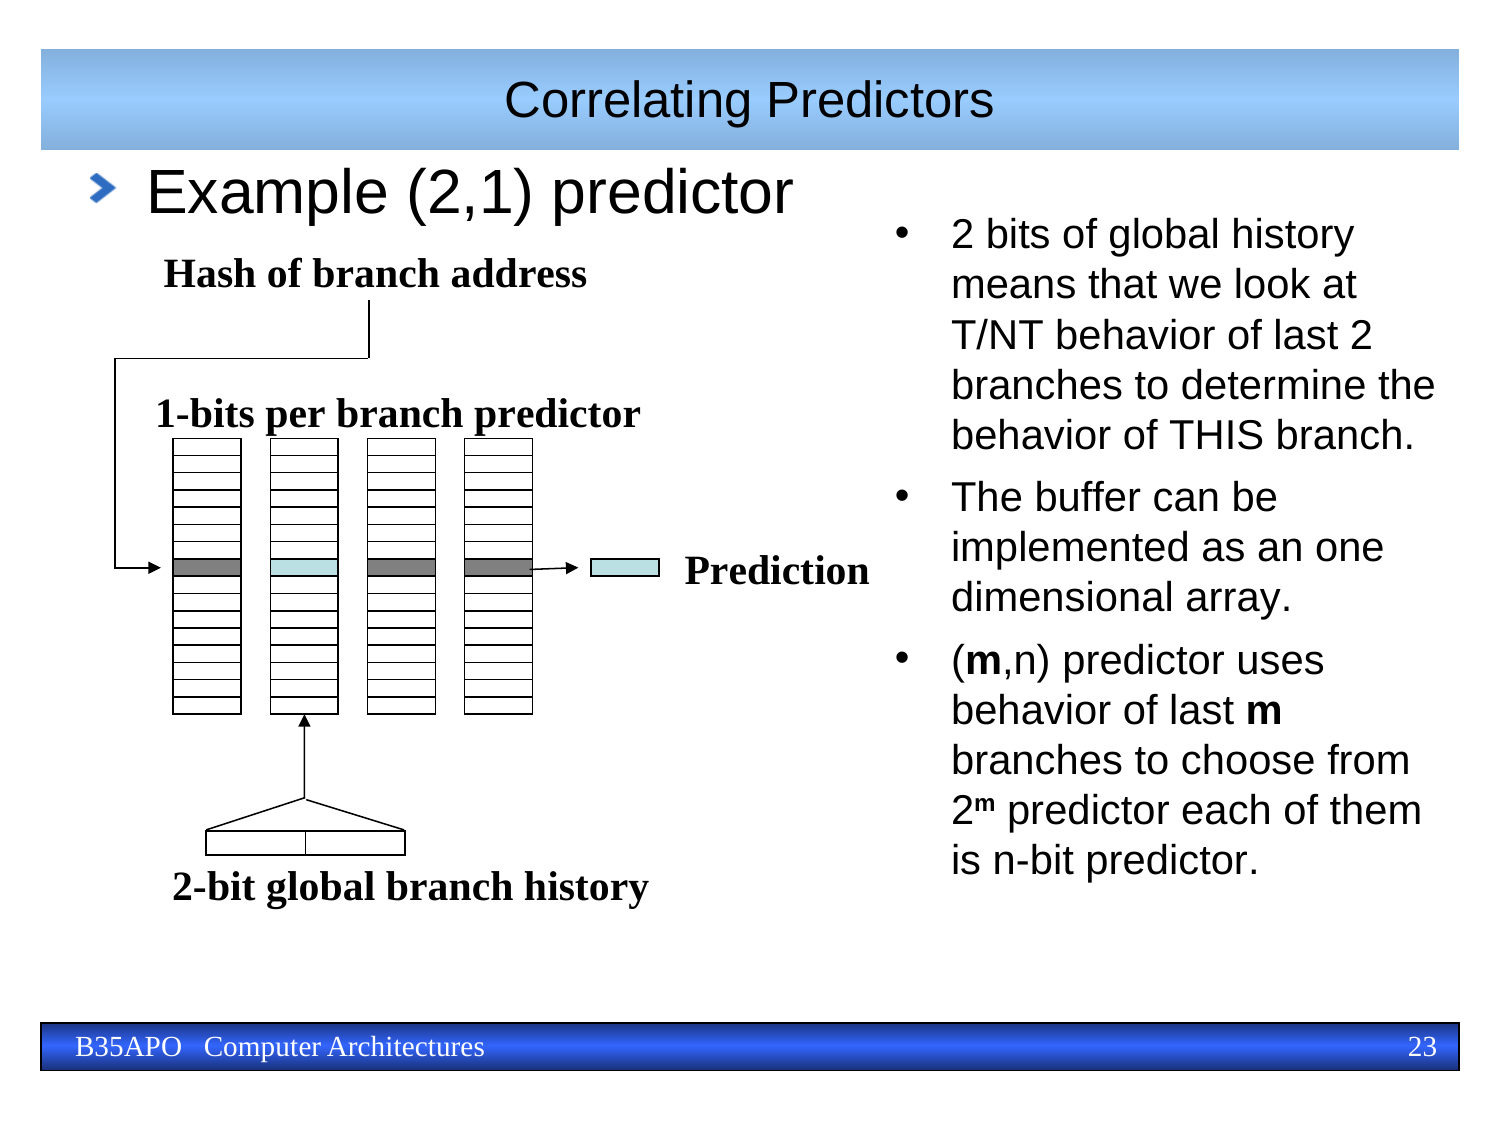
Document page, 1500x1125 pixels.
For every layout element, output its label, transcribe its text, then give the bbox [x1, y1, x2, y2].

text_box [590, 559, 659, 577]
text_box [367, 560, 436, 577]
text_box [464, 559, 533, 577]
title Correlating Predictors [41, 49, 1459, 150]
picture [90, 173, 121, 204]
text_box Prediction [666, 535, 879, 601]
text_box Hash of branch address [173, 247, 579, 294]
text_box [270, 559, 339, 577]
text_box 2 bits of global history means that we look at T/NT behavior of last 2 branches to determine the behavior of THIS branch. The buffer can be implemented as an one dimensional array. (m,n) predictor uses behavior of last m branches to choose from 2m predictor each of them is n-bit predictor. [879, 199, 1459, 891]
text_box Example (2,1) predictor [74, 143, 1425, 982]
text_box [173, 560, 242, 577]
text_box 1-bits per branch predictor [130, 385, 656, 436]
text_box 2-bit global branch history [163, 858, 659, 911]
